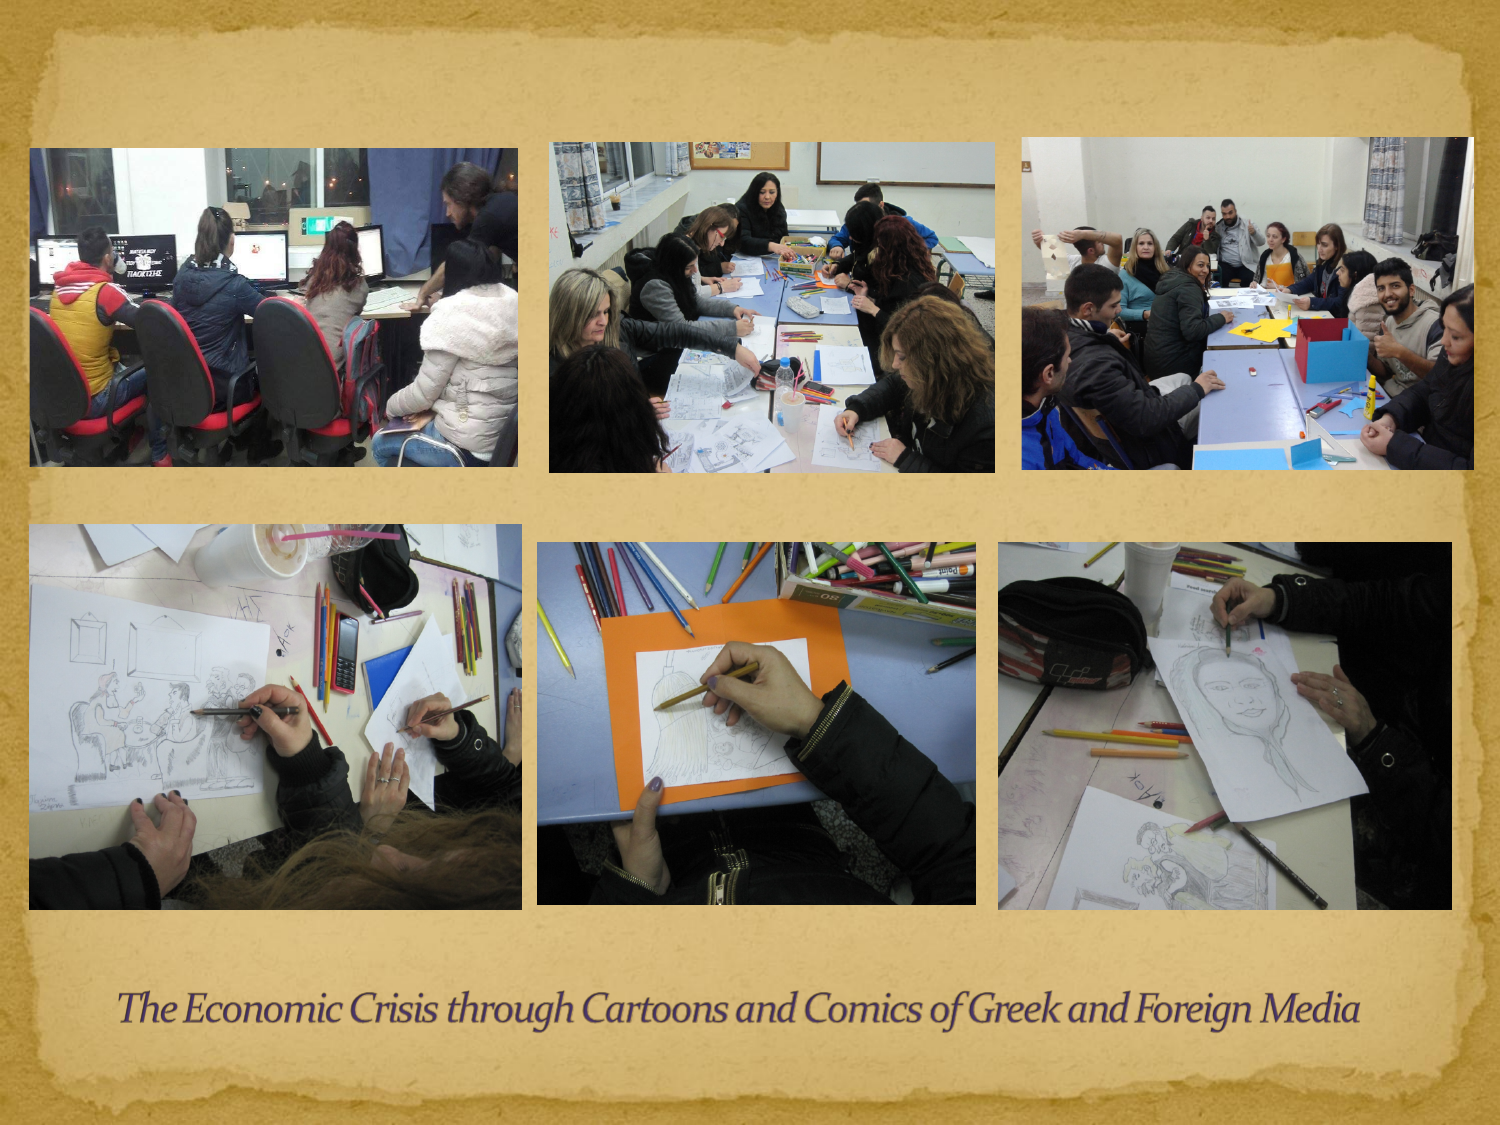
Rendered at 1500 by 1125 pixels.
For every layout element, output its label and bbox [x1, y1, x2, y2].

picture [89, 970, 1465, 1051]
picture [537, 542, 976, 905]
picture [549, 142, 995, 473]
picture [998, 542, 1452, 910]
picture [1021, 137, 1474, 492]
picture [29, 148, 522, 910]
